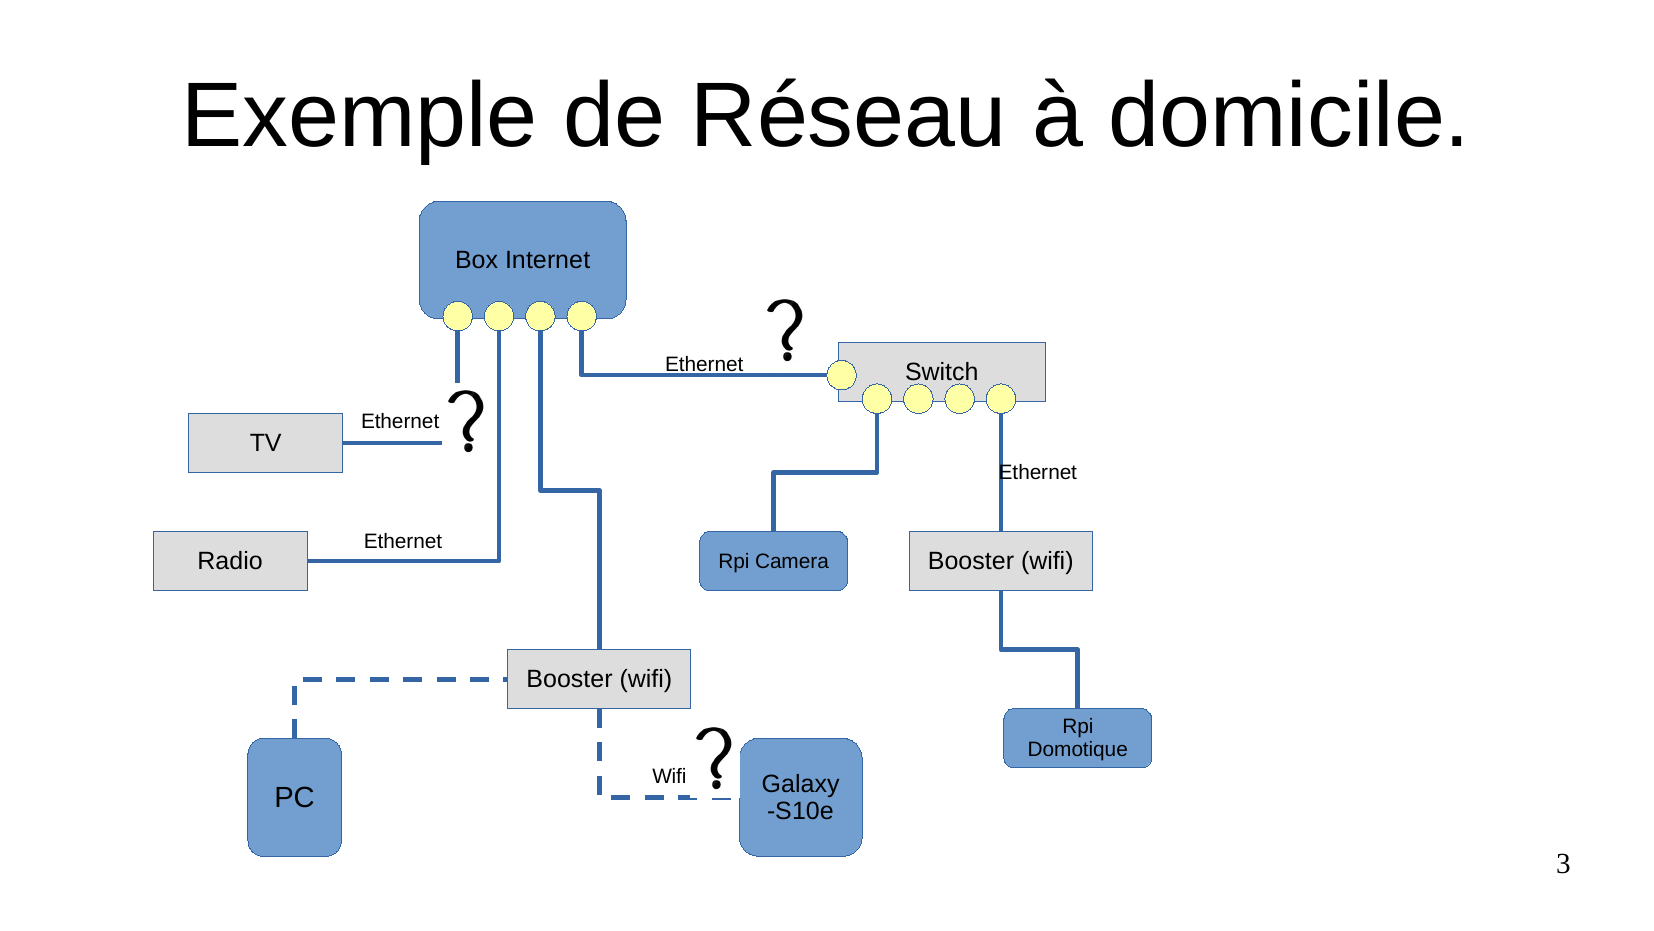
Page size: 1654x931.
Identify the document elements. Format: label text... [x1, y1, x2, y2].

text_box Rpi Camera [699, 531, 848, 591]
text_box [826, 360, 857, 390]
text_box [484, 301, 514, 331]
text_box [986, 383, 1016, 414]
text_box [944, 383, 975, 414]
text_box PC [247, 738, 342, 857]
title Exemple de Réseau à domicile. [82, 37, 1571, 193]
picture [690, 720, 740, 798]
text_box Radio [153, 531, 308, 591]
text_box [525, 301, 556, 331]
text_box Booster (wifi) [909, 531, 1093, 591]
text_box Booster (wifi) [507, 649, 691, 709]
text_box Rpi Domotique [1003, 708, 1152, 768]
text_box TV [188, 413, 343, 473]
text_box Galaxy-S10e [739, 738, 863, 857]
text_box [903, 383, 934, 414]
text_box Switch [838, 342, 1046, 402]
picture [761, 292, 811, 370]
text_box [862, 383, 892, 414]
text_box Box Internet [419, 201, 627, 319]
text_box [566, 301, 597, 331]
text_box [442, 301, 473, 331]
picture [442, 383, 492, 461]
